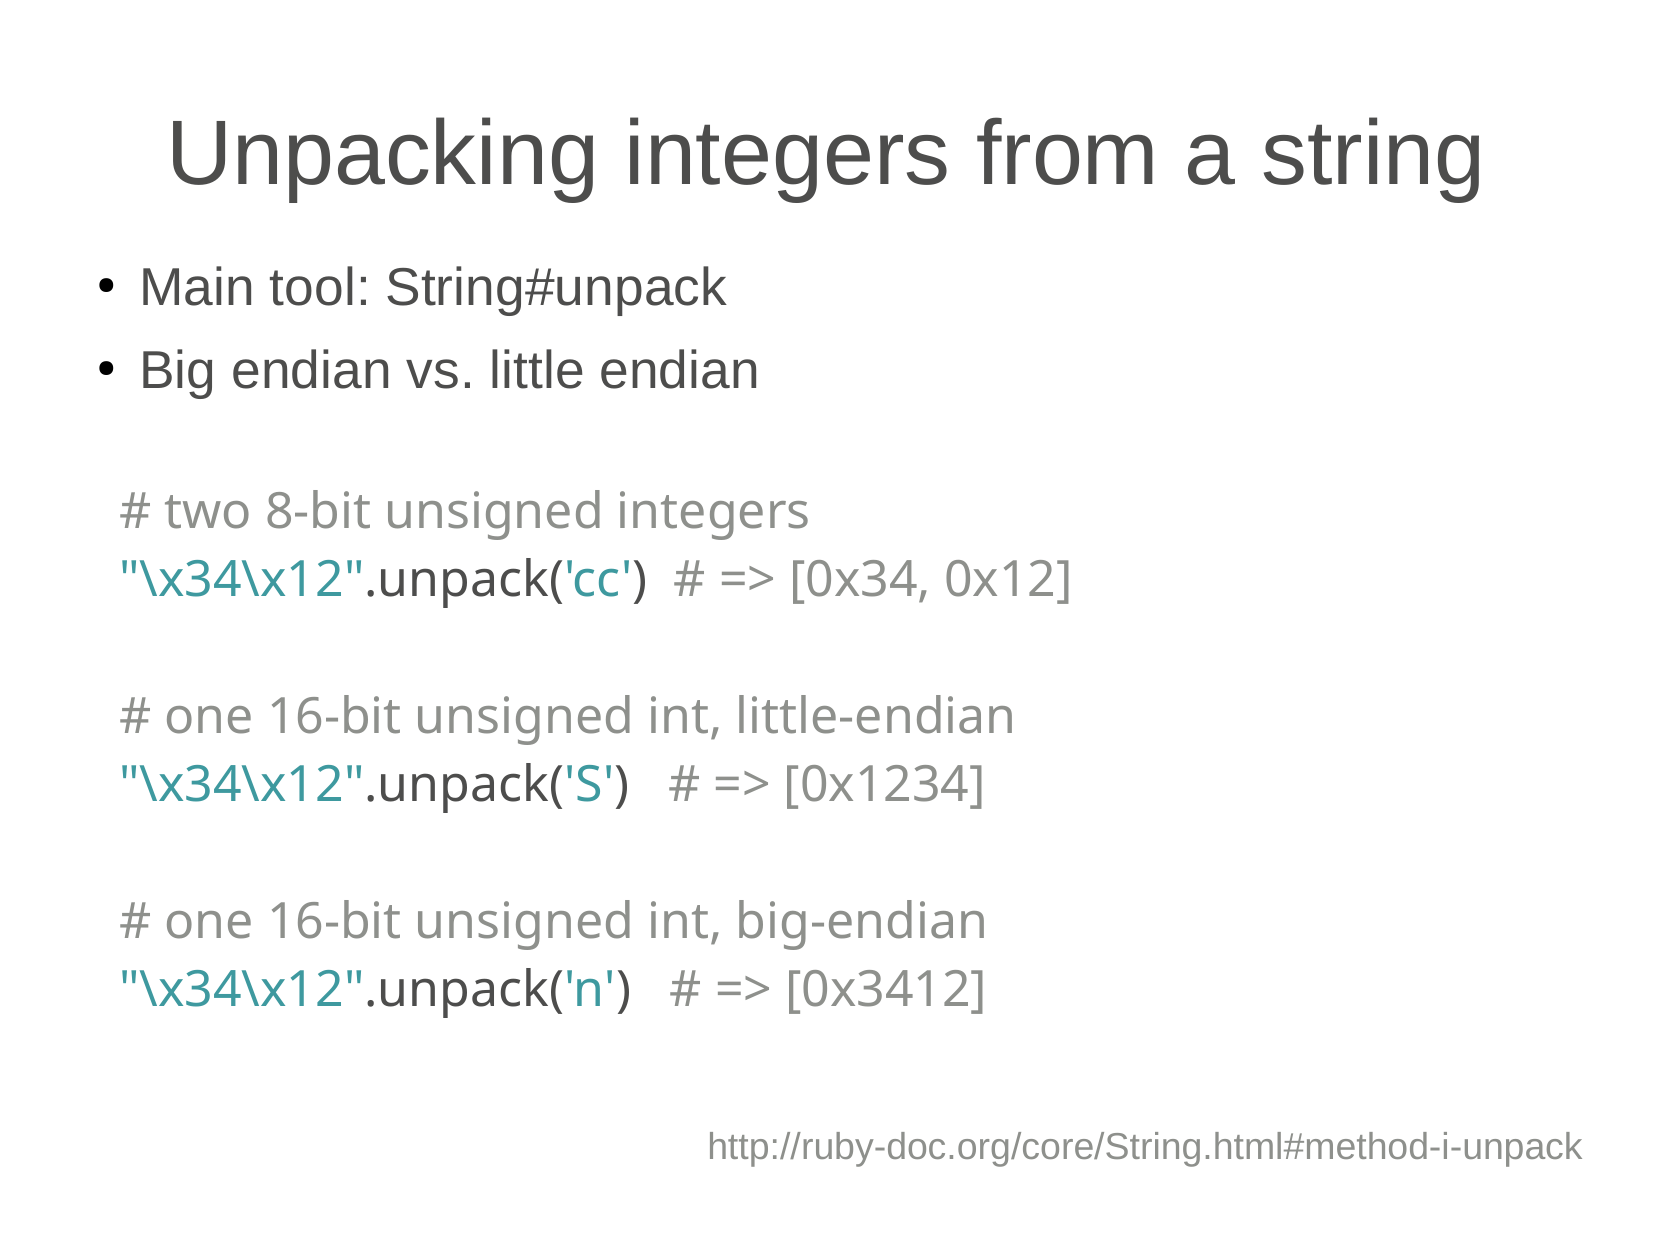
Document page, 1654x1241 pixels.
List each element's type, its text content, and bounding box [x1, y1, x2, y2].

text_box # two 8-bit unsigned integers "\x34\x12".unpack('cc') # => [0x34, 0x12] # one 16-bit unsigned int, little-endian "\x34\x12".unpack('S') # => [0x1234] # one 16-bit unsigned int, big-endian "\x34\x12".unpack('n') # => [0x3412] [104, 467, 1504, 1015]
list Main tool: String#unpack Big endian vs. little endian [82, 256, 1571, 402]
title Unpacking integers from a string [82, 49, 1571, 256]
text_box http://ruby-doc.org/core/String.html#method-i-unpack [692, 1118, 1599, 1176]
